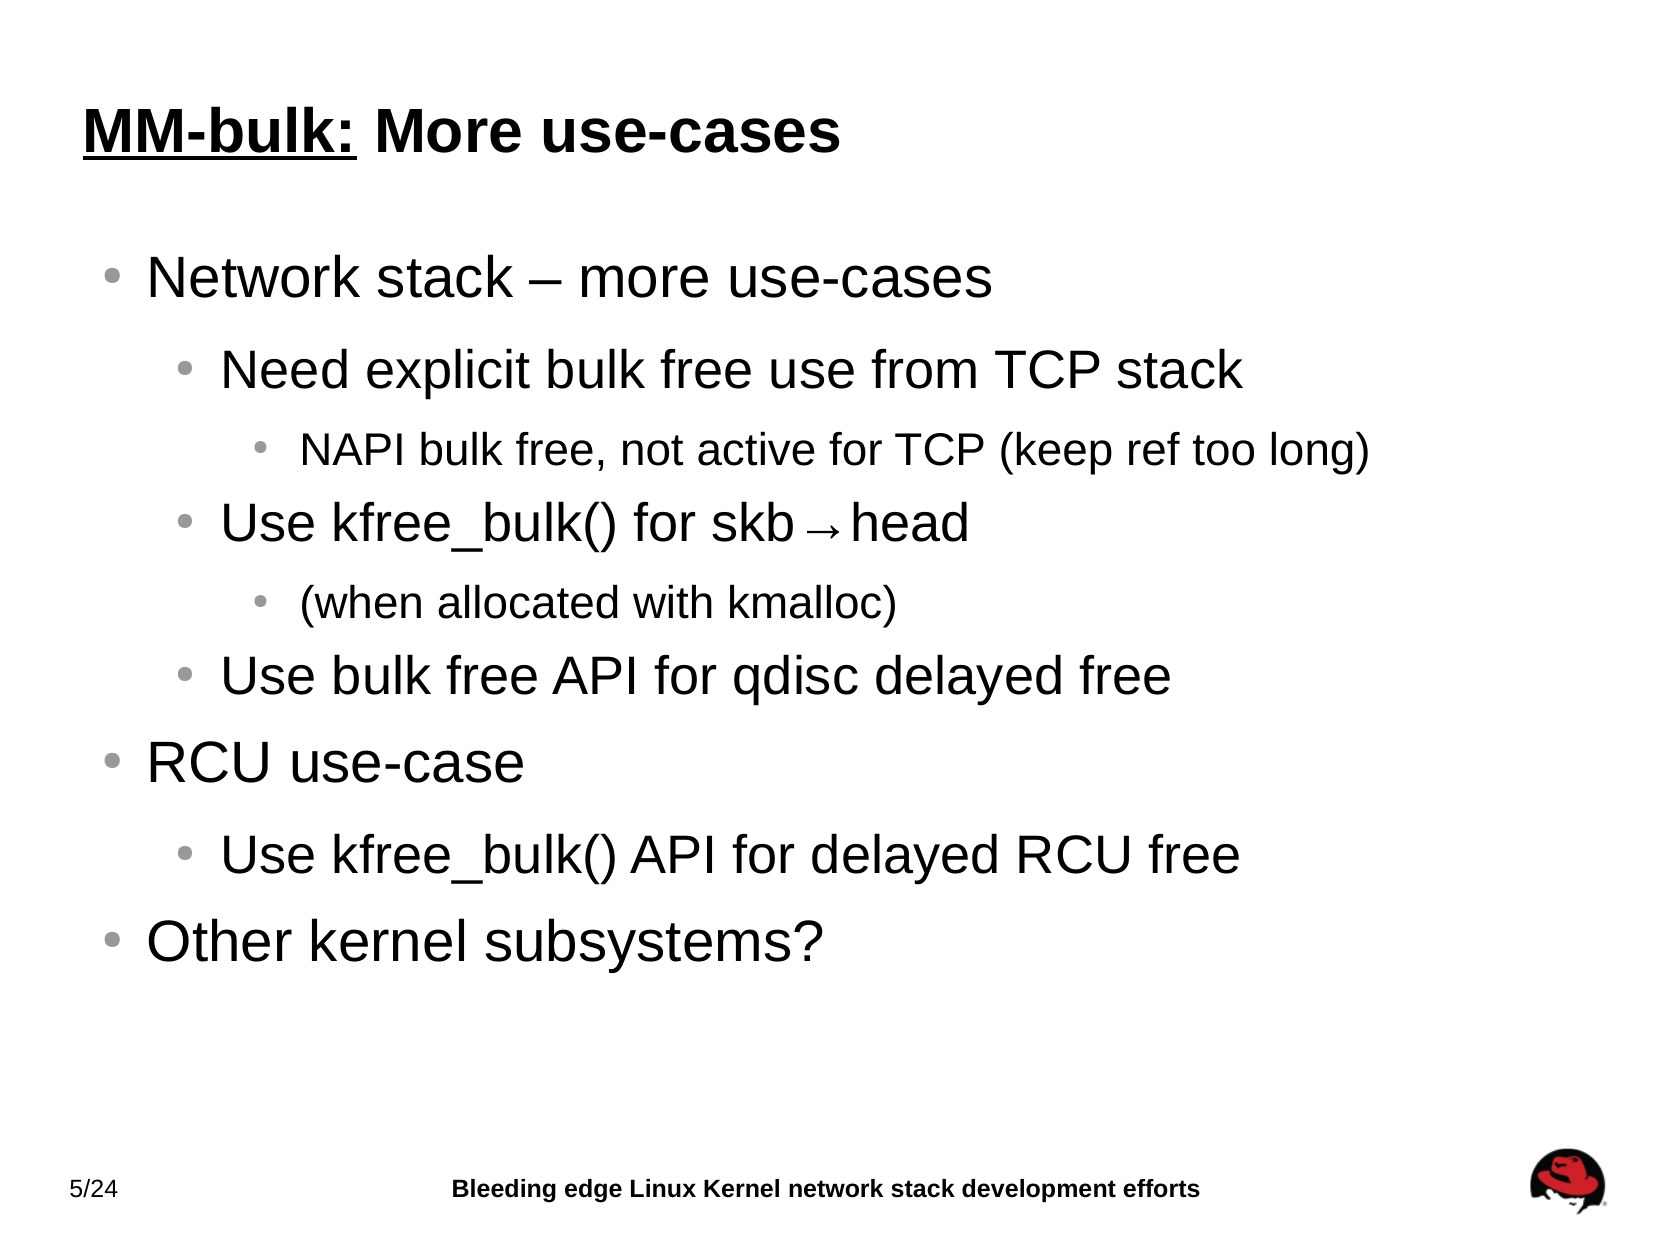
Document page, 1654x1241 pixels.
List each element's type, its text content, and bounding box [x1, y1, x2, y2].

title MM-bulk: More use-cases [82, 37, 1571, 226]
list Network stack – more use-cases Need explicit bulk free use from TCP stack NAPI bulk free, not active for TCP (keep ref too long) Use kfree_bulk() for skb→head (when allocated with kmalloc) Use bulk free API for qdisc delayed free RCU use-case Use kfree_bulk() API for delayed RCU free Other kernel subsystems? [86, 244, 1576, 1039]
picture [1529, 1146, 1613, 1224]
